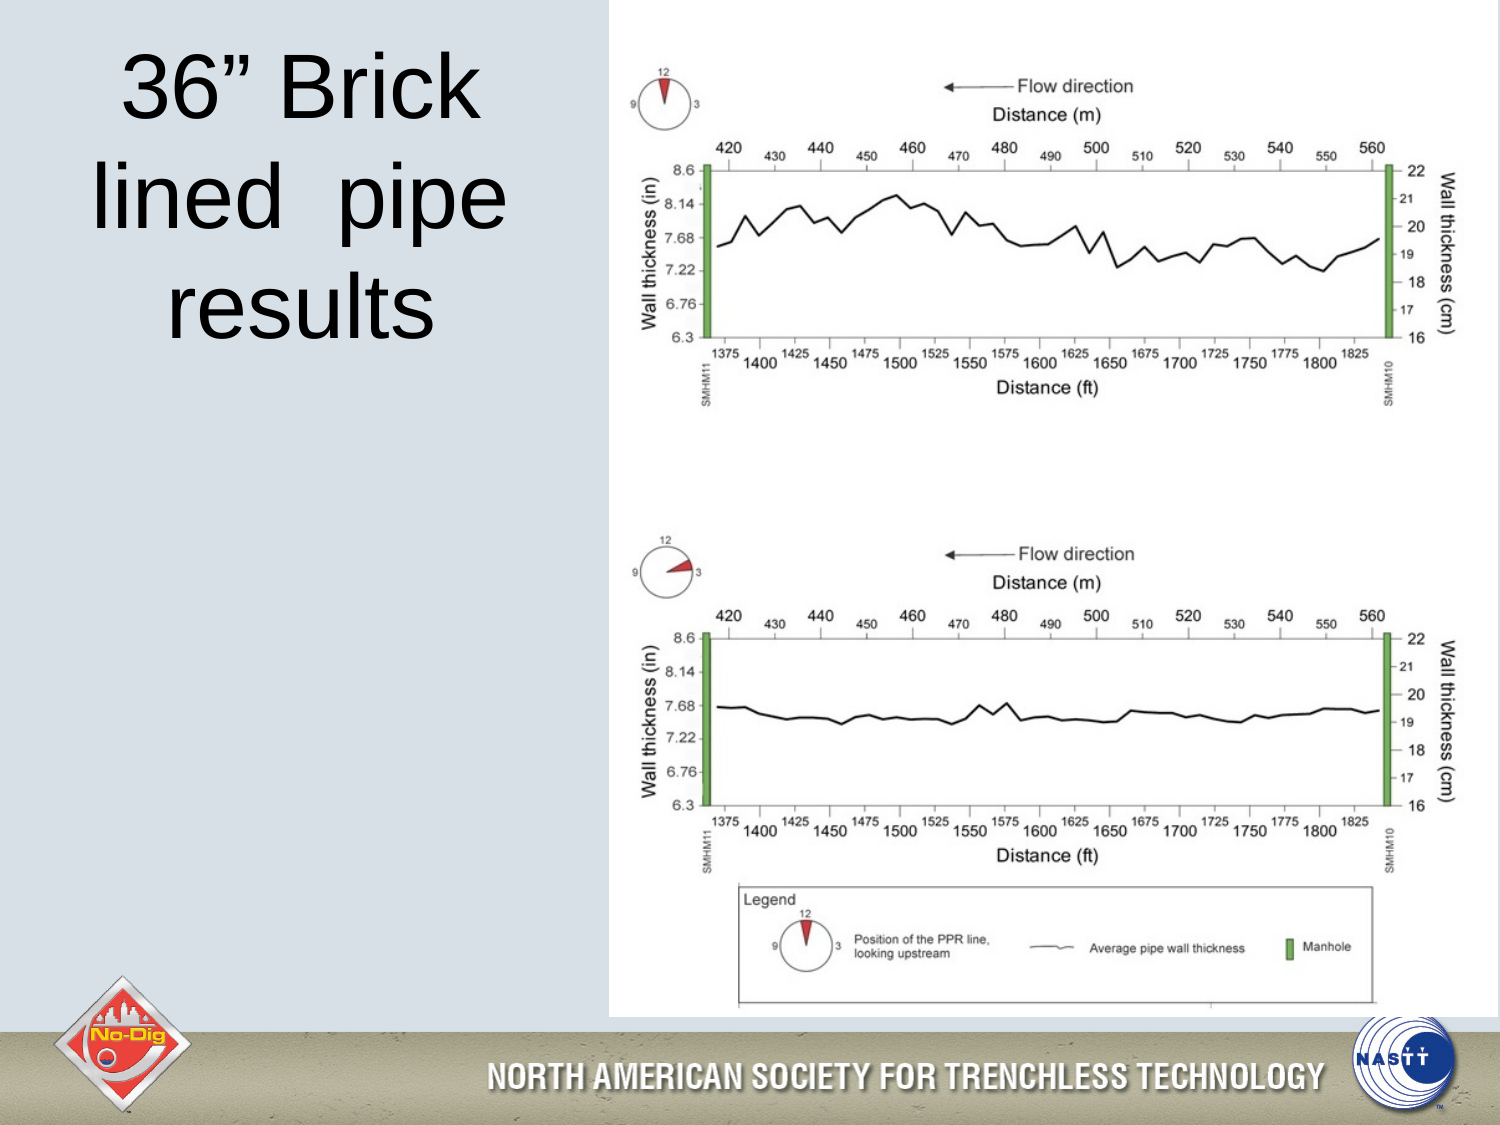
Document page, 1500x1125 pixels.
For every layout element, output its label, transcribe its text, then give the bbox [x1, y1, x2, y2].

text_box 36” Brick lined pipe results [53, 19, 550, 364]
picture [0, 0, 1500, 1125]
